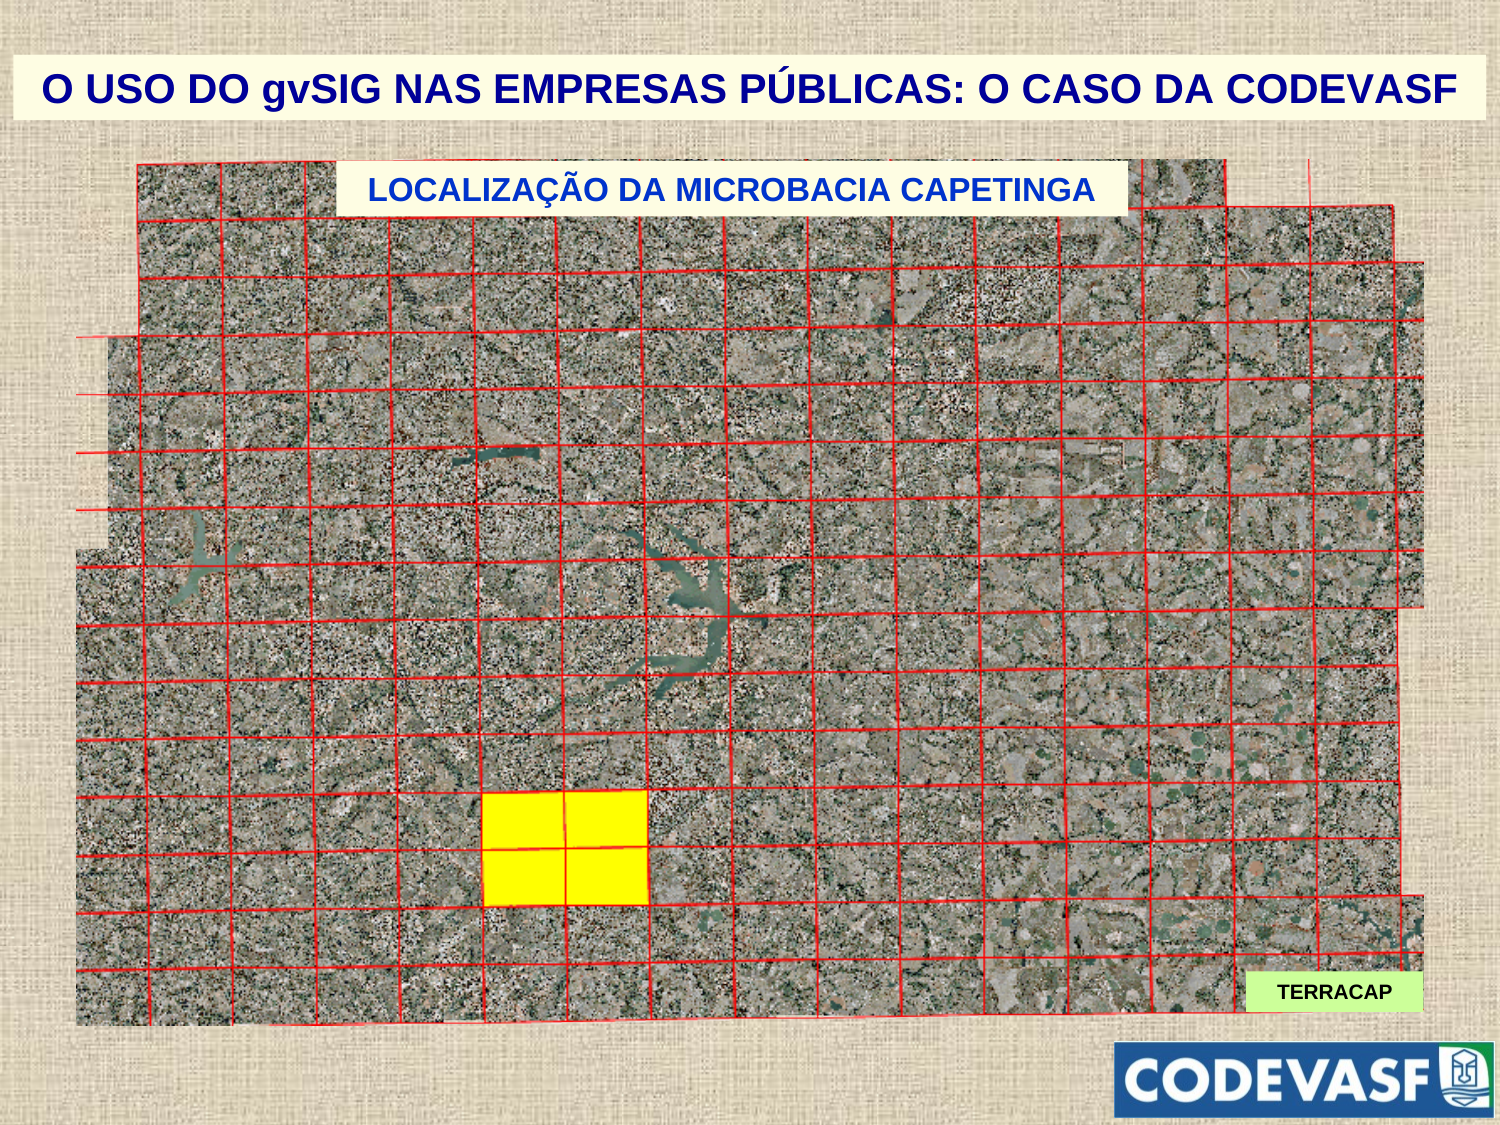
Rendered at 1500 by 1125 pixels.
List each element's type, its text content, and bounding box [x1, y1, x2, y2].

text_box TERRACAP [1246, 971, 1424, 1012]
text_box LOCALIZAÇÃO DA MICROBACIA CAPETINGA [336, 160, 1129, 217]
picture [0, 0, 1500, 1125]
text_box O USO DO gvSIG NAS EMPRESAS PÚBLICAS: O CASO DA CODEVASF [13, 54, 1487, 121]
